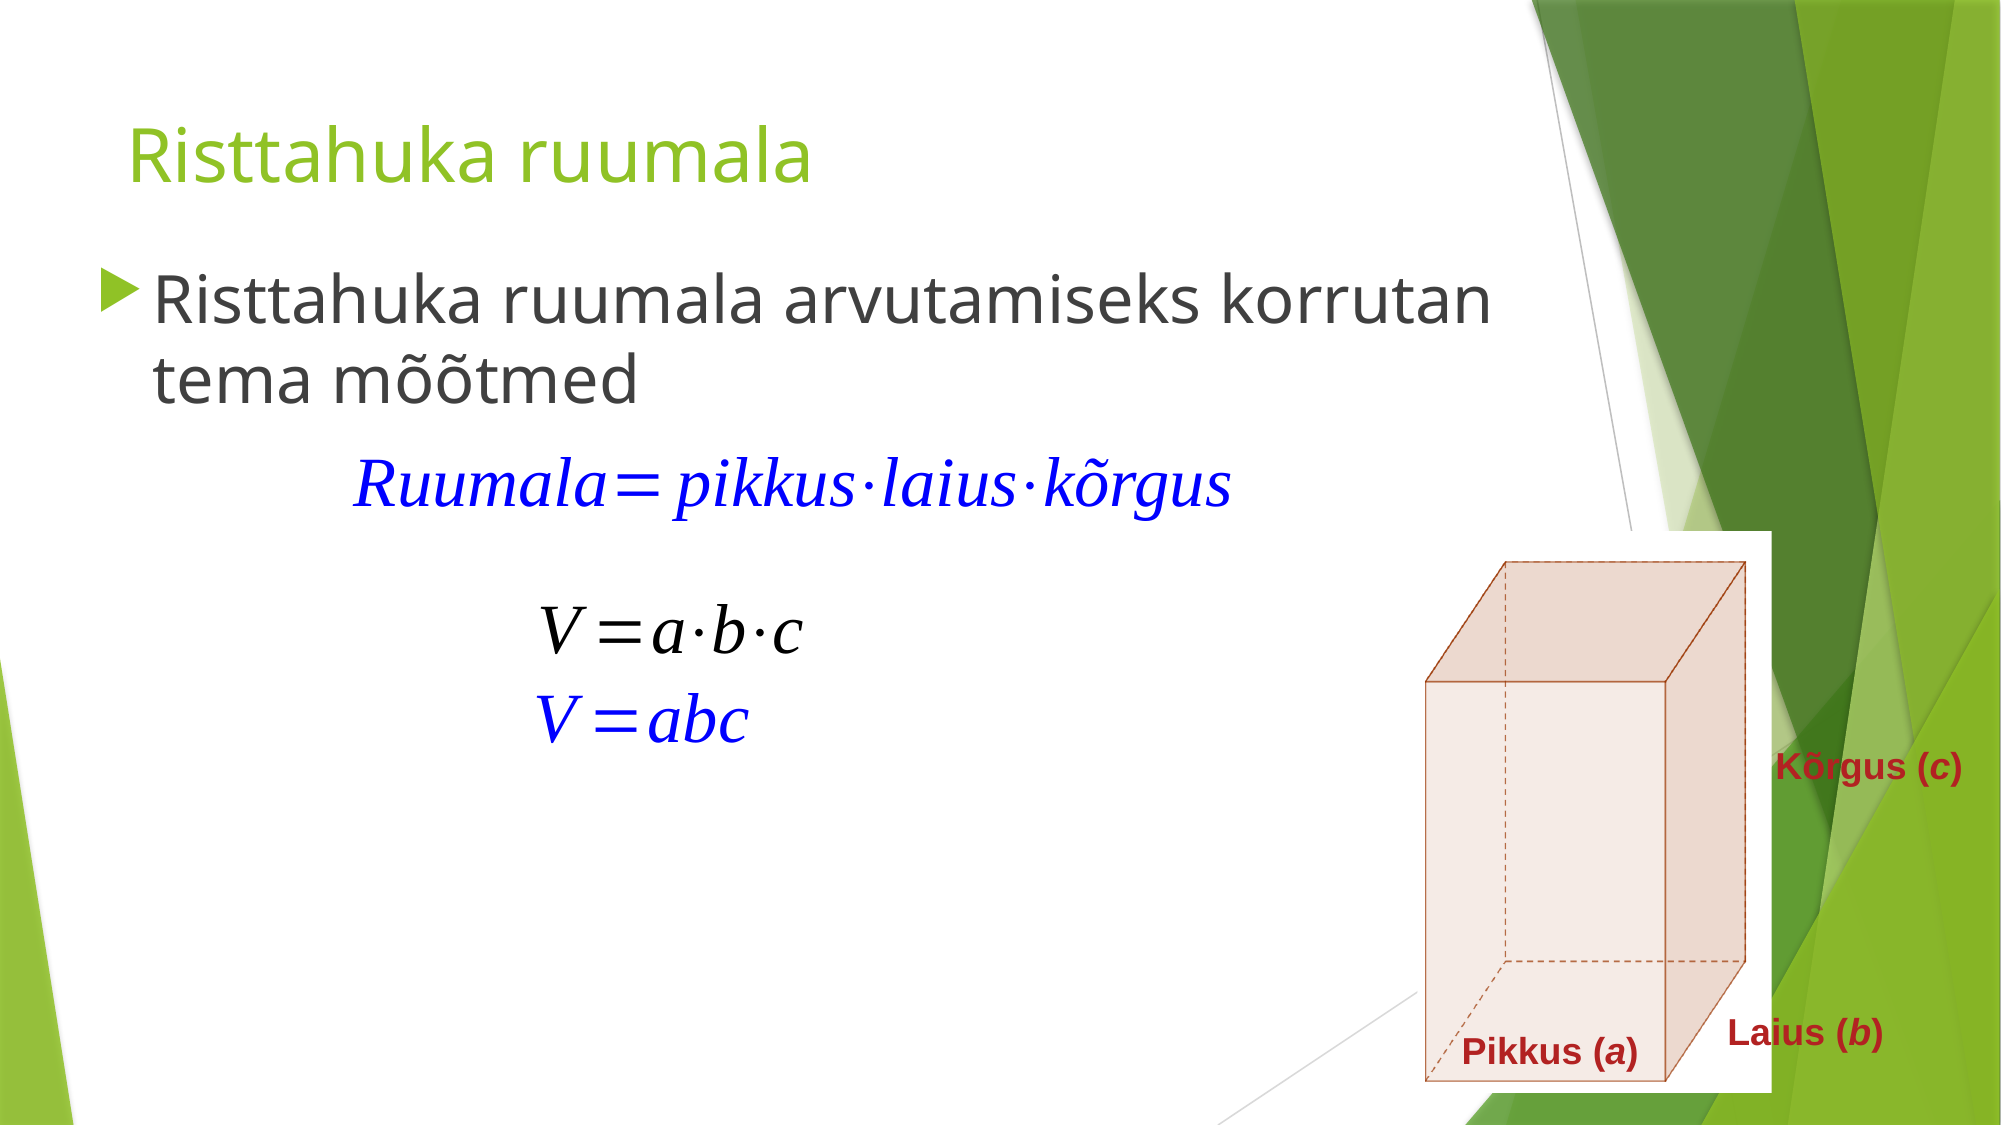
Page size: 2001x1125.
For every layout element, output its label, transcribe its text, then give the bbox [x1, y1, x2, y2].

text_box Laius (b) [1712, 1003, 1901, 1061]
title Risttahuka ruumala [111, 99, 1522, 237]
list Risttahuka ruumala arvutamiseks korrutan tema mõõtmed [81, 249, 1595, 886]
text_box Pikkus (a) [1446, 1023, 1684, 1123]
picture [1417, 531, 1772, 1093]
chart [343, 442, 1241, 521]
text_box Kõrgus (c) [1760, 738, 2000, 837]
chart [531, 590, 813, 669]
chart [527, 679, 759, 758]
